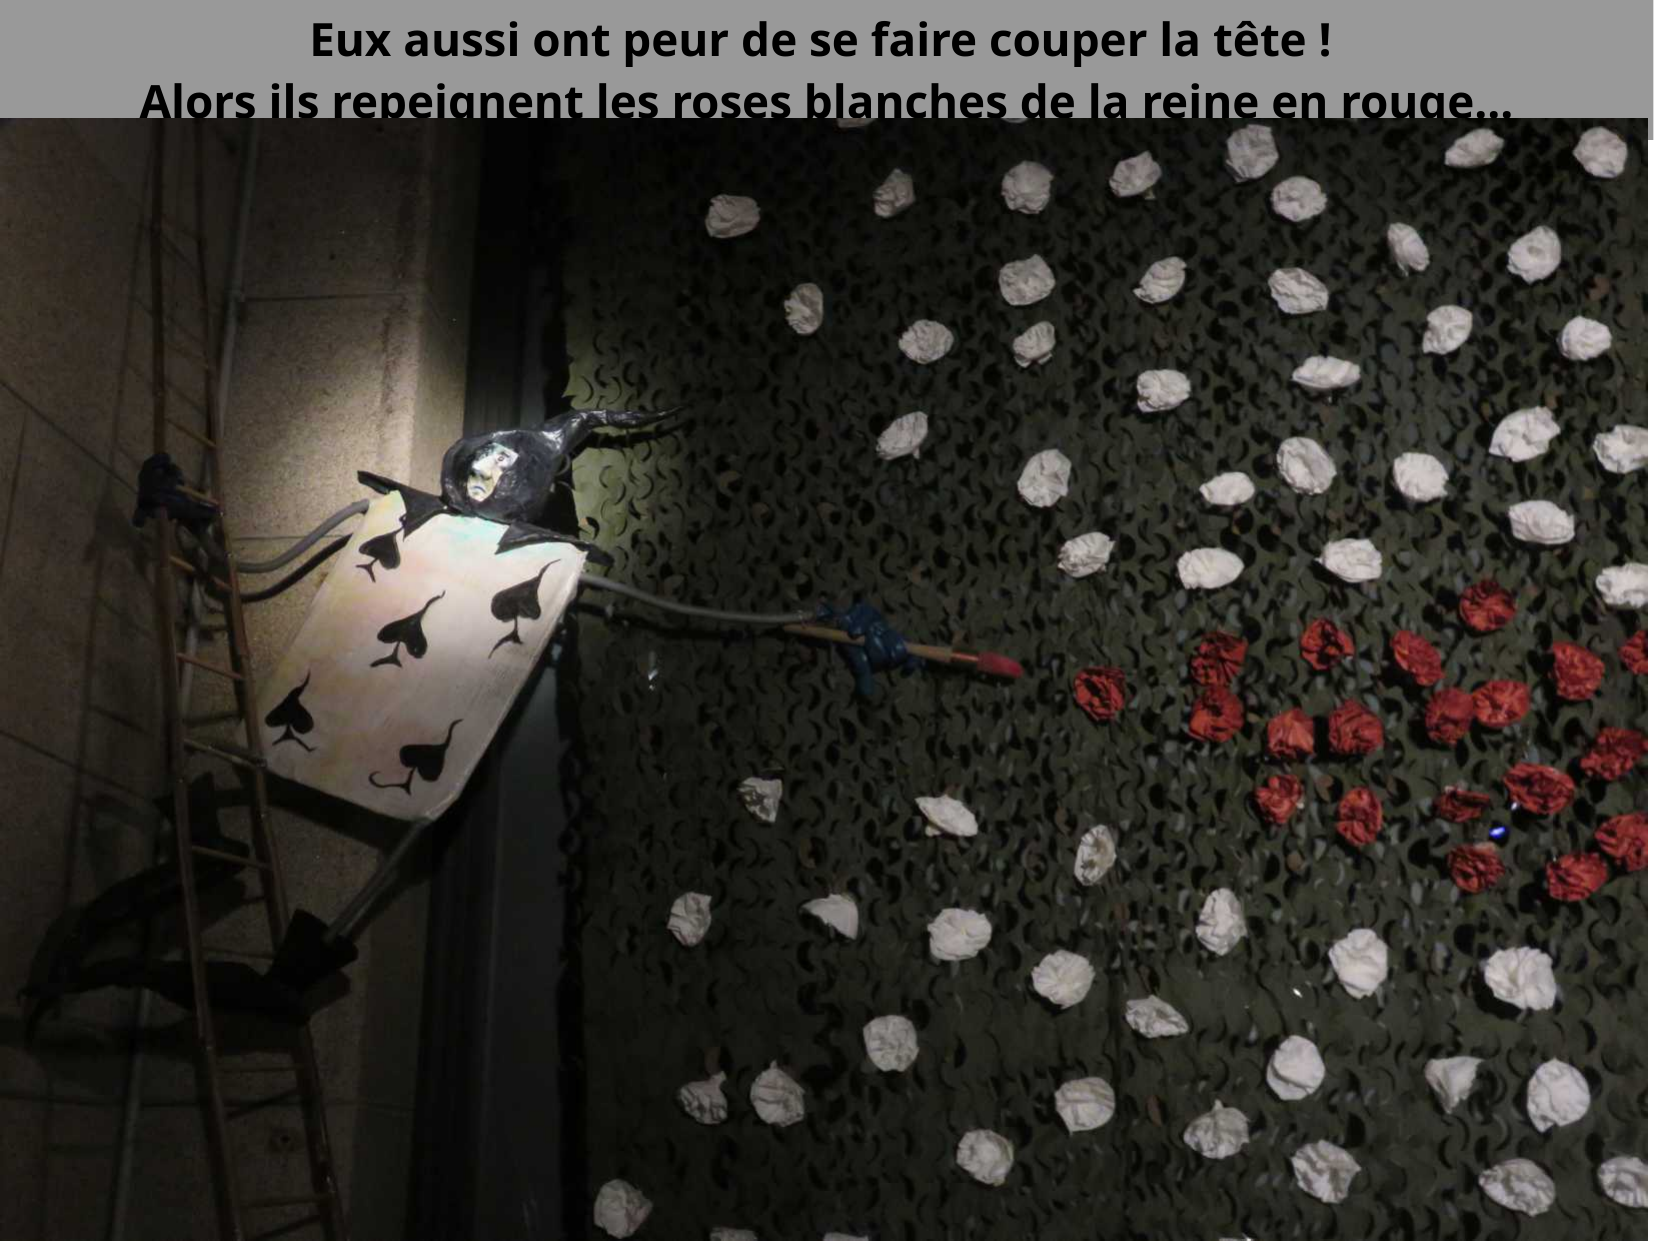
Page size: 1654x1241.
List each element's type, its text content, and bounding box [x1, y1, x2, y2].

text_box Eux aussi ont peur de se faire couper la tête ! Alors ils repeignent les roses blanches de la reine en rouge... [0, 0, 1654, 130]
picture [0, 118, 1654, 1241]
